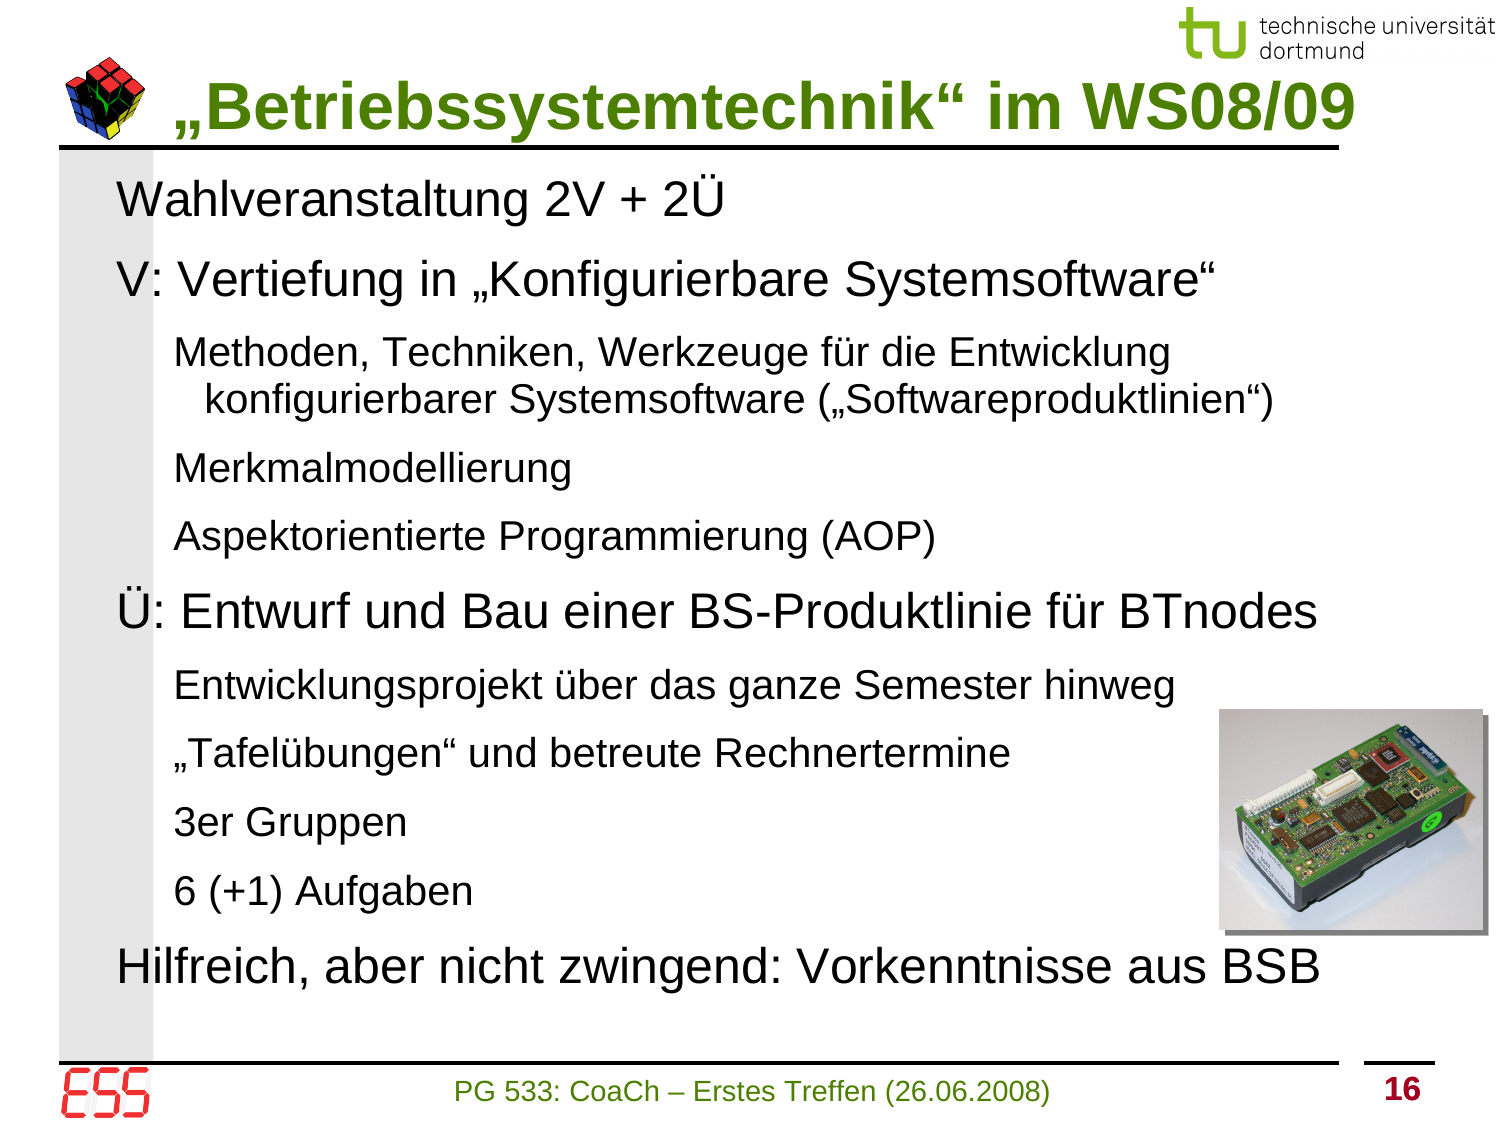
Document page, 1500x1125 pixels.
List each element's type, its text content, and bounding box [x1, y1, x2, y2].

picture [61, 1067, 152, 1118]
list Wahlveranstaltung 2V + 2Ü V: Vertiefung in „Konfigurierbare Systemsoftware“ Methoden, Techniken, Werkzeuge für die Entwicklung konfigurierbarer Systemsoftware („Softwareproduktlinien“) Merkmalmodellierung Aspektorientierte Programmierung (AOP) Ü: Entwurf und Bau einer BS-Produktlinie für BTnodes Entwicklungsprojekt über das ganze Semester hinweg „Tafelübungen“ und betreute Rechnertermine 3er Gruppen 6 (+1) Aufgaben Hilfreich, aber nicht zwingend: Vorkenntnisse aus BSB [116, 171, 1474, 1064]
picture [65, 57, 145, 140]
picture [1179, 7, 1495, 59]
picture [1219, 709, 1483, 930]
title „Betriebssystemtechnik“ im WS08/09 [171, 49, 1410, 159]
